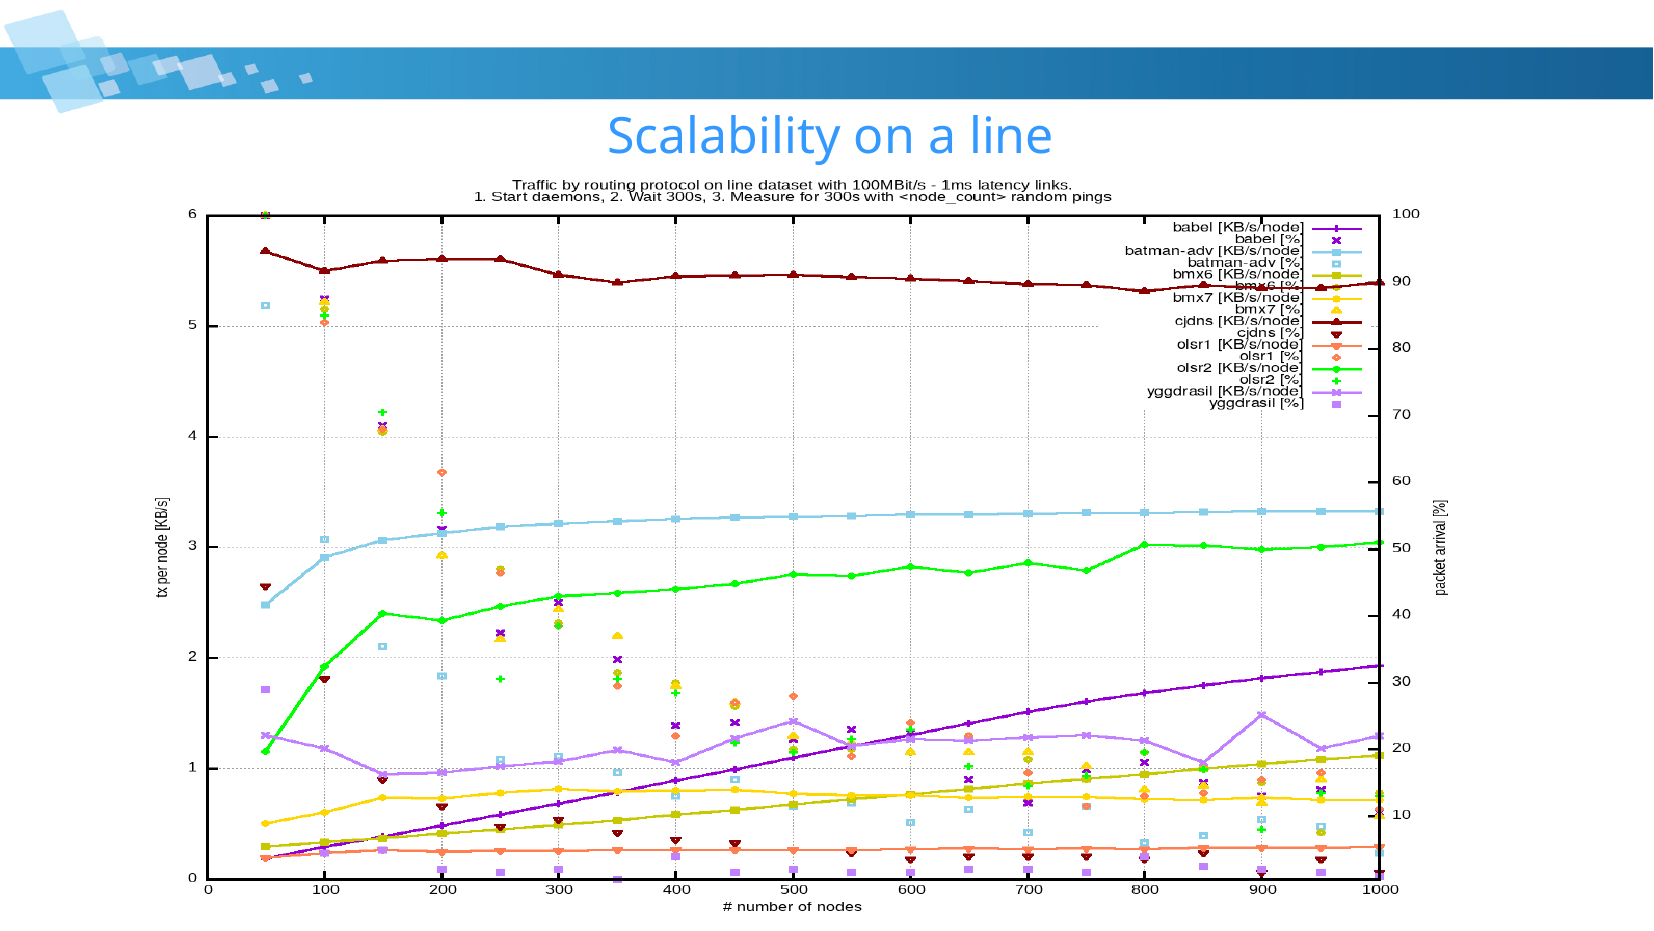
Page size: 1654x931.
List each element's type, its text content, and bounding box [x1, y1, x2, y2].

title Scalability on a line [86, 56, 1576, 212]
picture [0, 0, 1653, 929]
